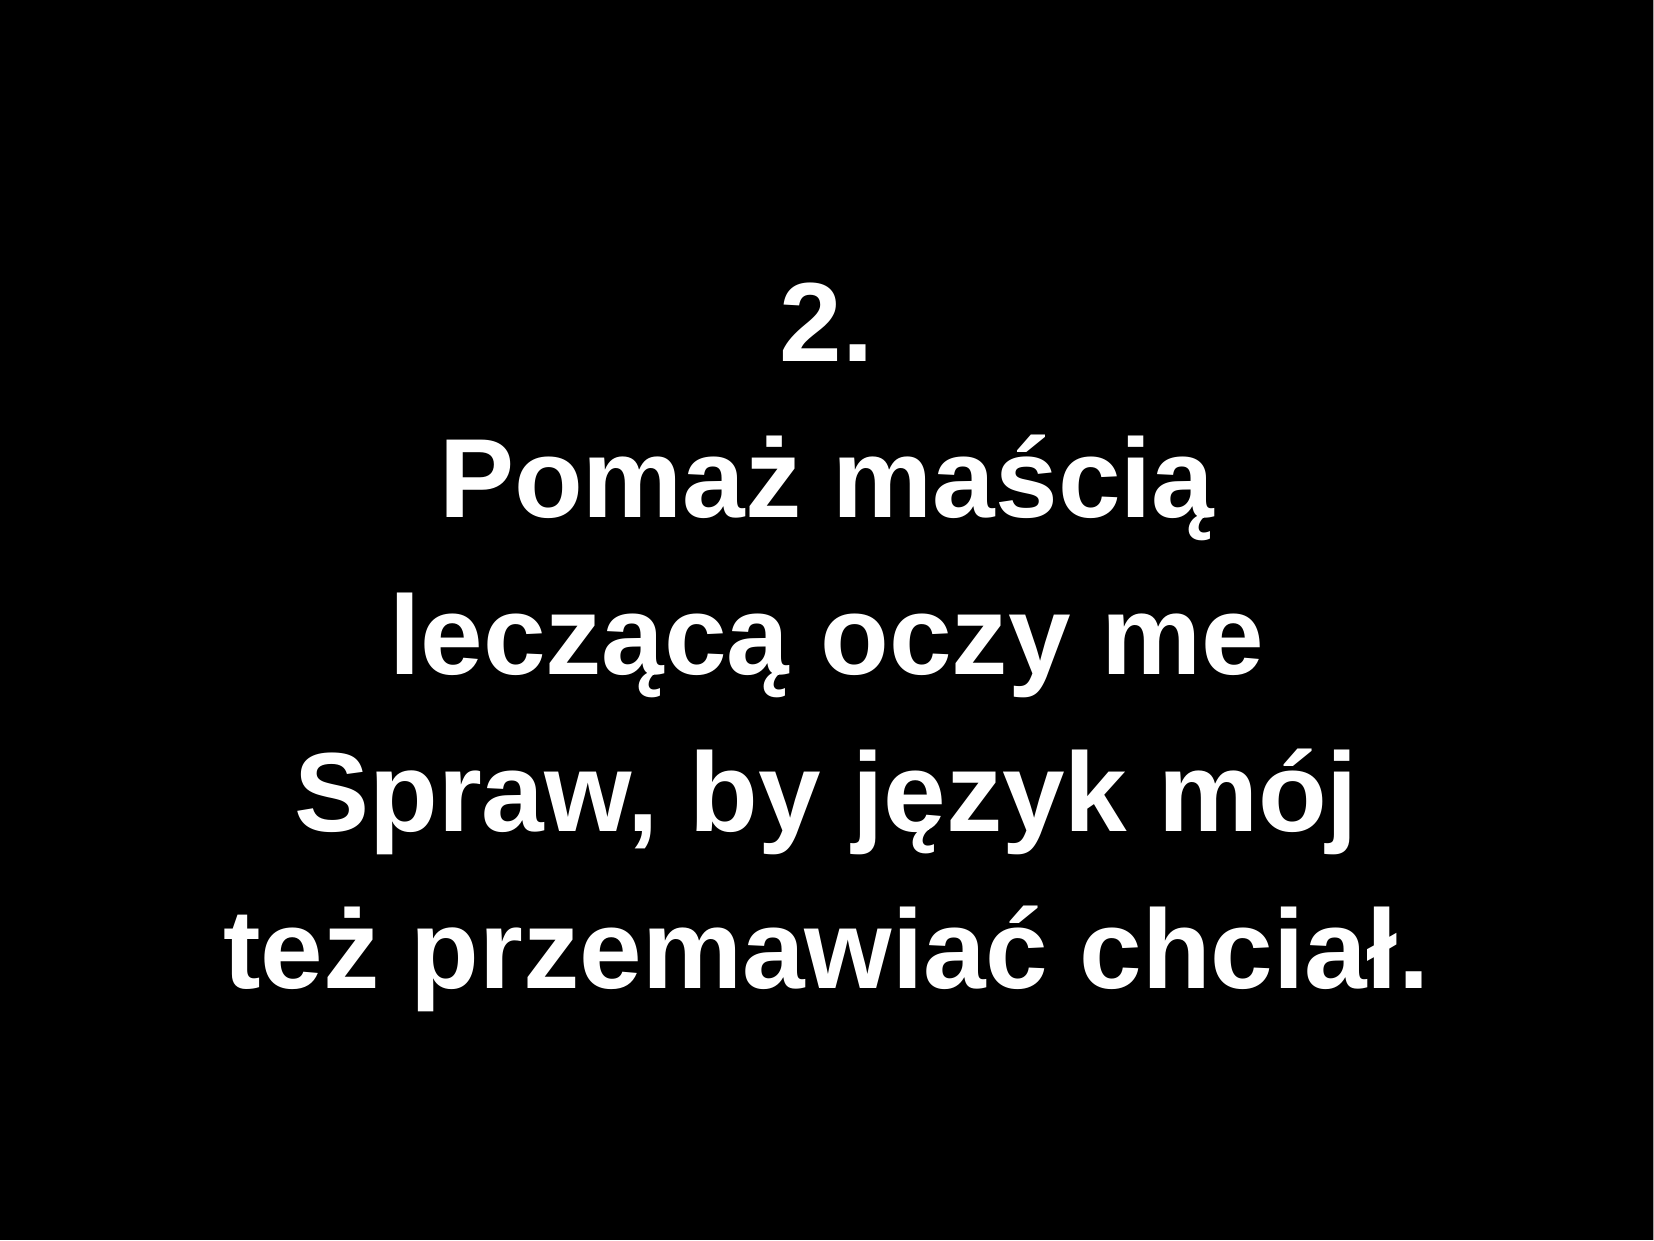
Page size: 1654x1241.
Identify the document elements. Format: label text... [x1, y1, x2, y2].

subtitle 2. Pomaż maścią leczącą oczy me Spraw, by język mój też przemawiać chciał. [0, 0, 1654, 1241]
